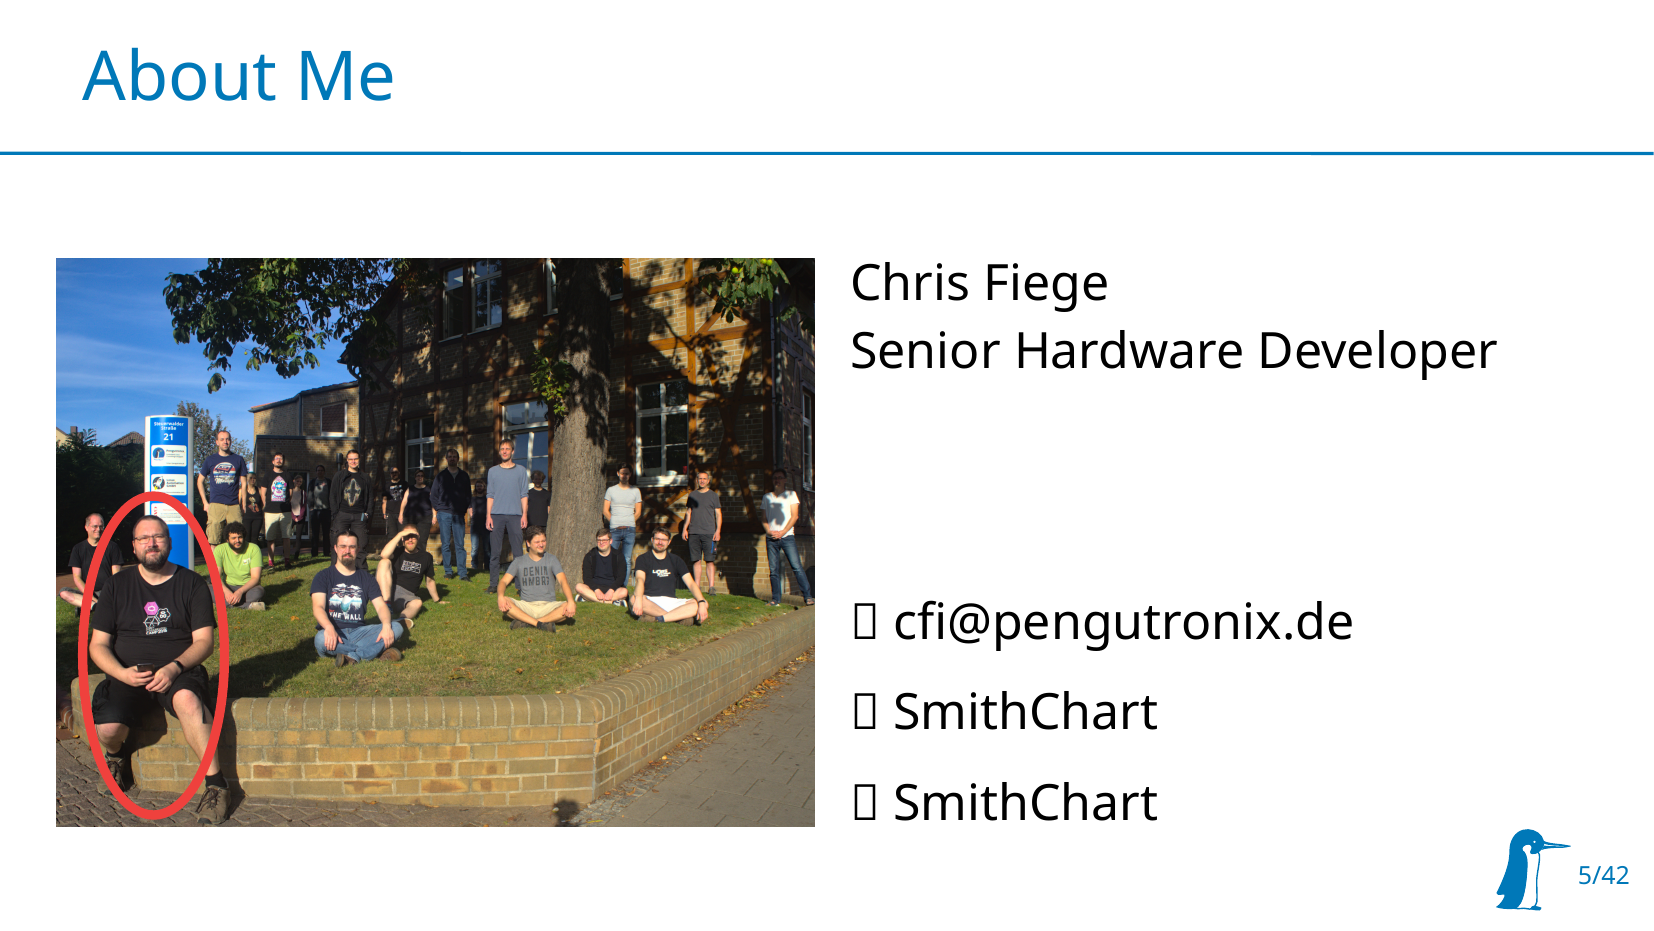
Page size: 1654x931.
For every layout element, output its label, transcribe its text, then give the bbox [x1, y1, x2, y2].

title About Me [82, 30, 1571, 121]
list Chris Fiege Senior Hardware Developer  cfi@pengutronix.de  SmithChart  SmithChart [850, 247, 1577, 890]
picture [56, 258, 815, 827]
